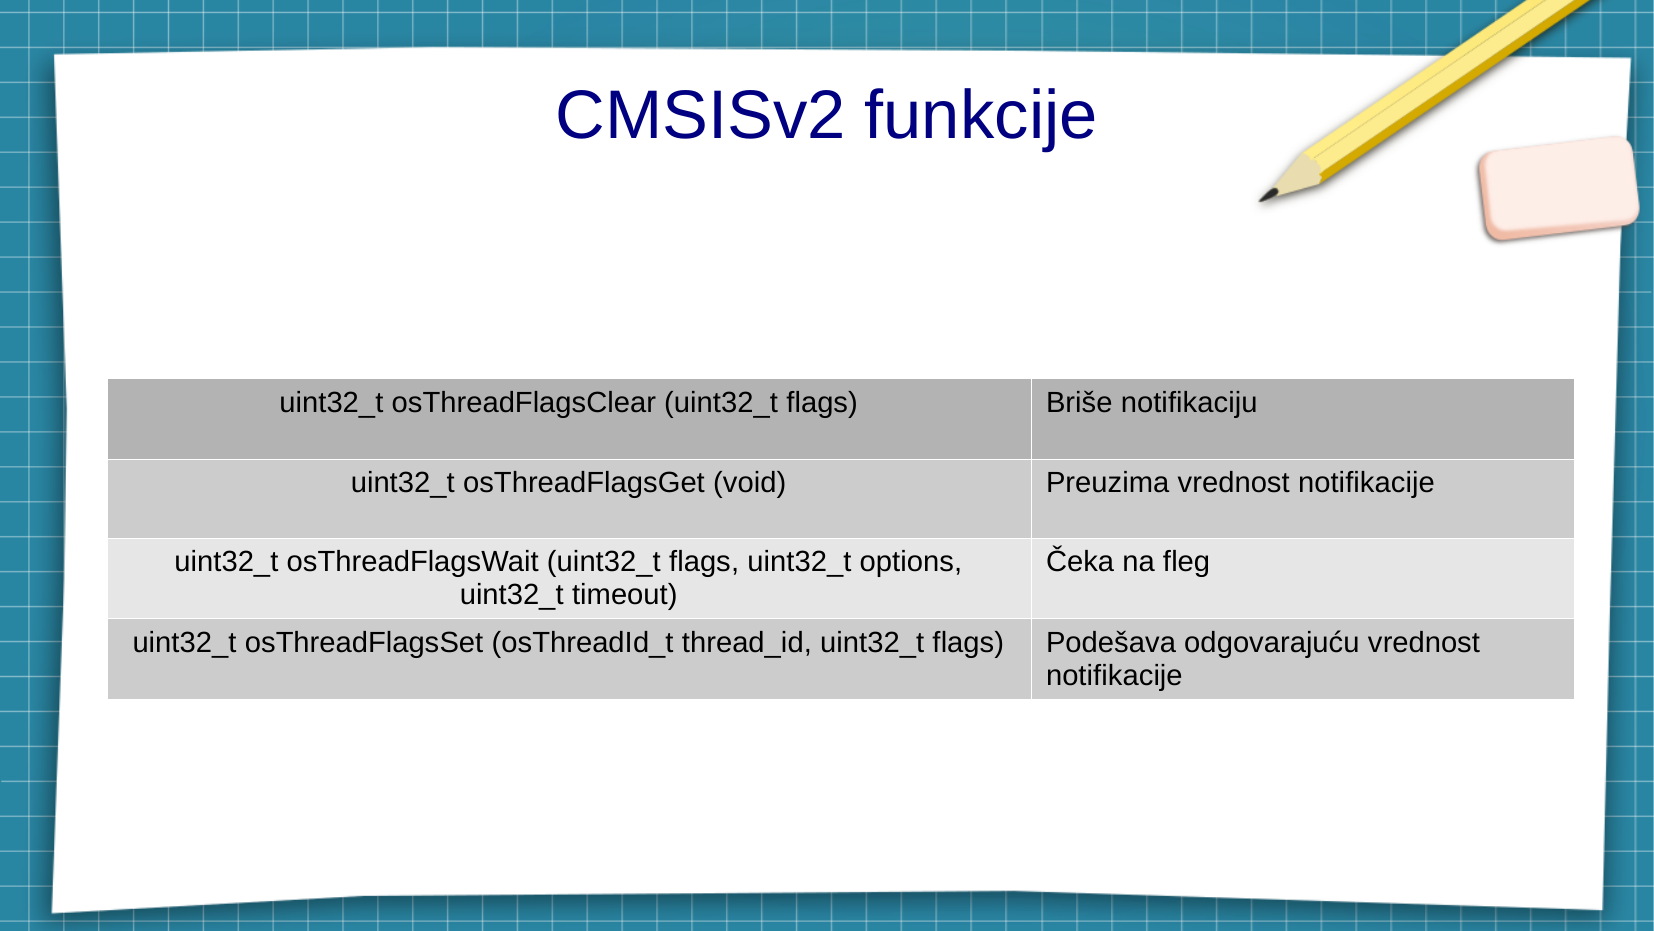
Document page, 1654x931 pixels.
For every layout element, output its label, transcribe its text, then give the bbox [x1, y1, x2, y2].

table_header Briše notifikaciju [1032, 379, 1574, 459]
table_cell Preuzima vrednost notifikacije [1032, 460, 1574, 538]
table_cell Čeka na fleg [1032, 539, 1574, 618]
table_cell uint32_t osThreadFlagsSet (osThreadId_t thread_id, uint32_t flags) [108, 619, 1031, 699]
picture [0, 0, 1654, 931]
table_cell Podešava odgovarajuću vrednost notifikacije [1032, 619, 1574, 699]
table_cell uint32_t osThreadFlagsGet (void) [108, 460, 1031, 538]
table_cell uint32_t osThreadFlagsWait (uint32_t flags, uint32_t options, uint32_t timeout) [108, 539, 1031, 618]
title CMSISv2 funkcije [82, 37, 1571, 193]
table_header uint32_t osThreadFlagsClear (uint32_t flags) [108, 379, 1031, 459]
